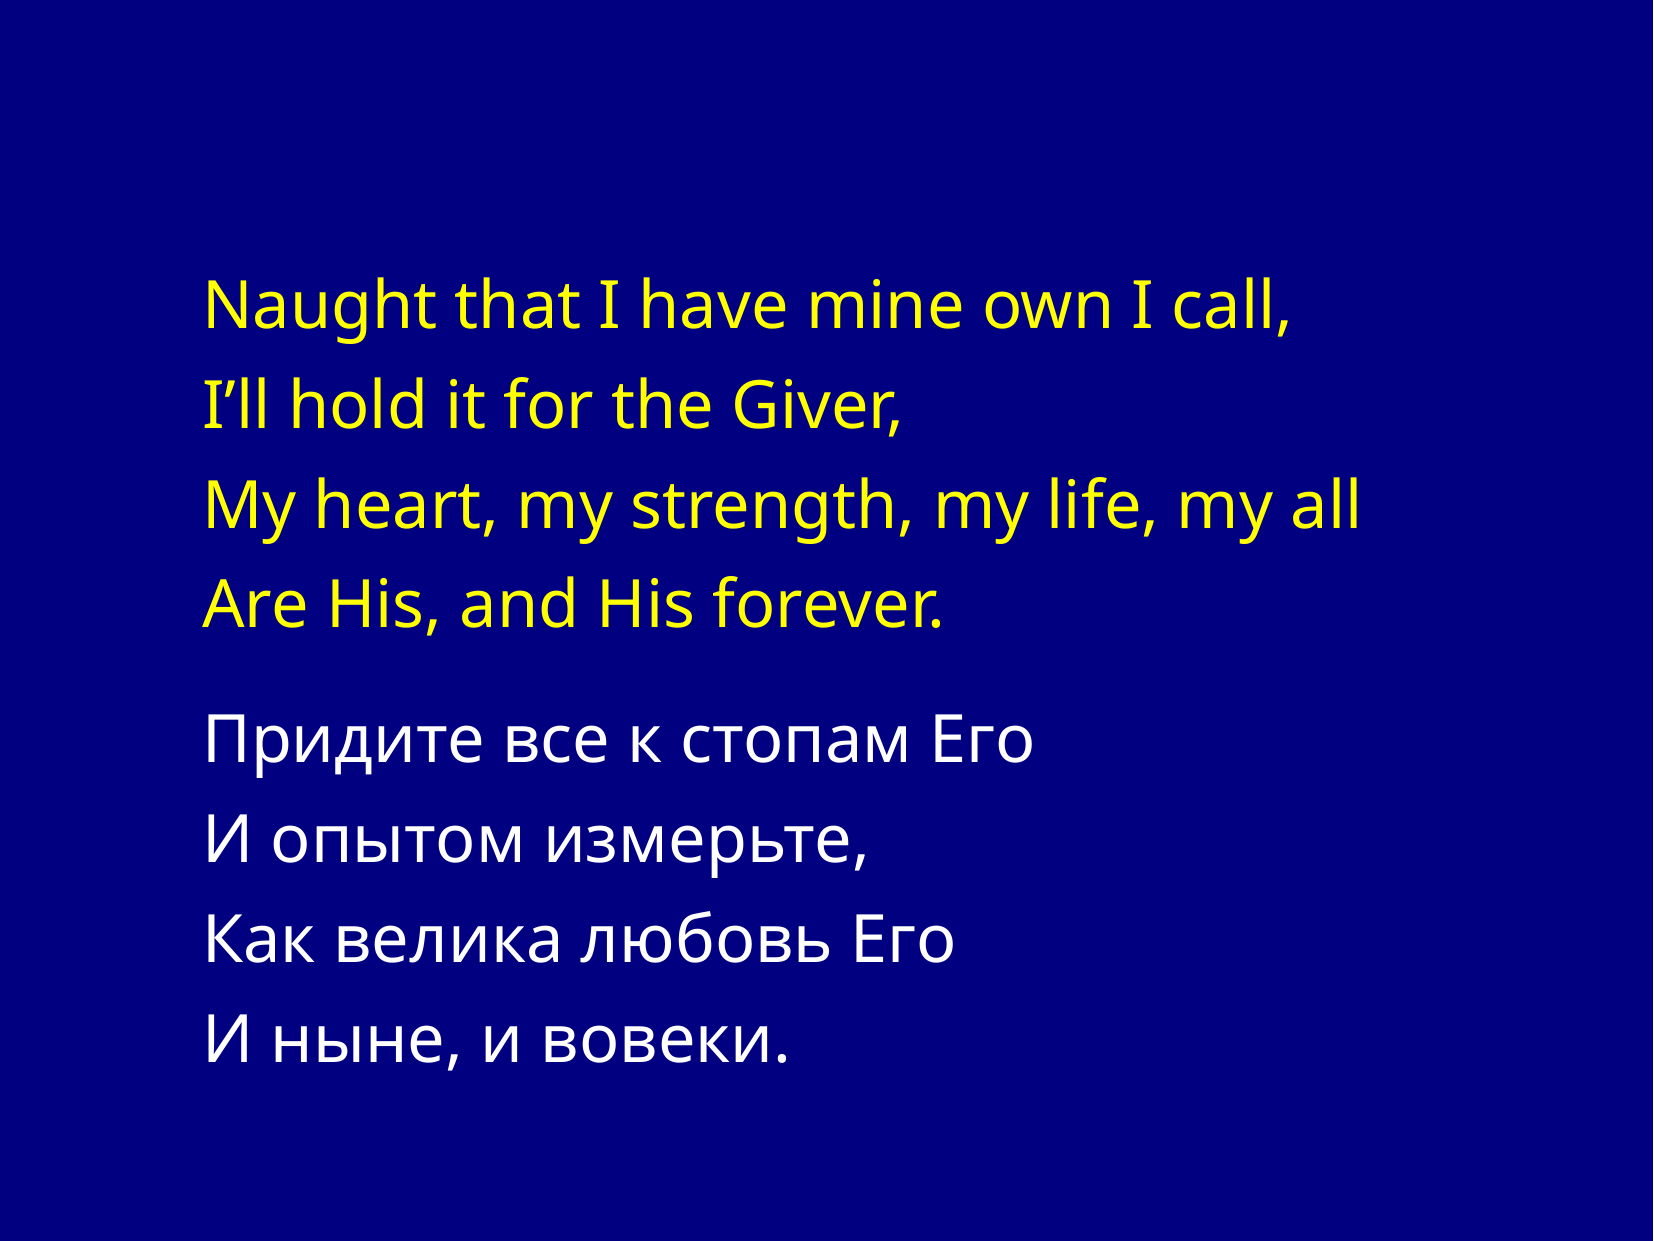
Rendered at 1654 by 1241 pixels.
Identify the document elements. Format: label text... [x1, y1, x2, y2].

text_box Придите все к стопам Его И опытом измерьте, Как велика любовь Его И ныне, и вовеки. [75, 675, 1576, 1163]
text_box Naught that I have mine own I call, I’ll hold it for the Giver, My heart, my strength, my life, my all Are His, and His forever. [75, 150, 1576, 638]
